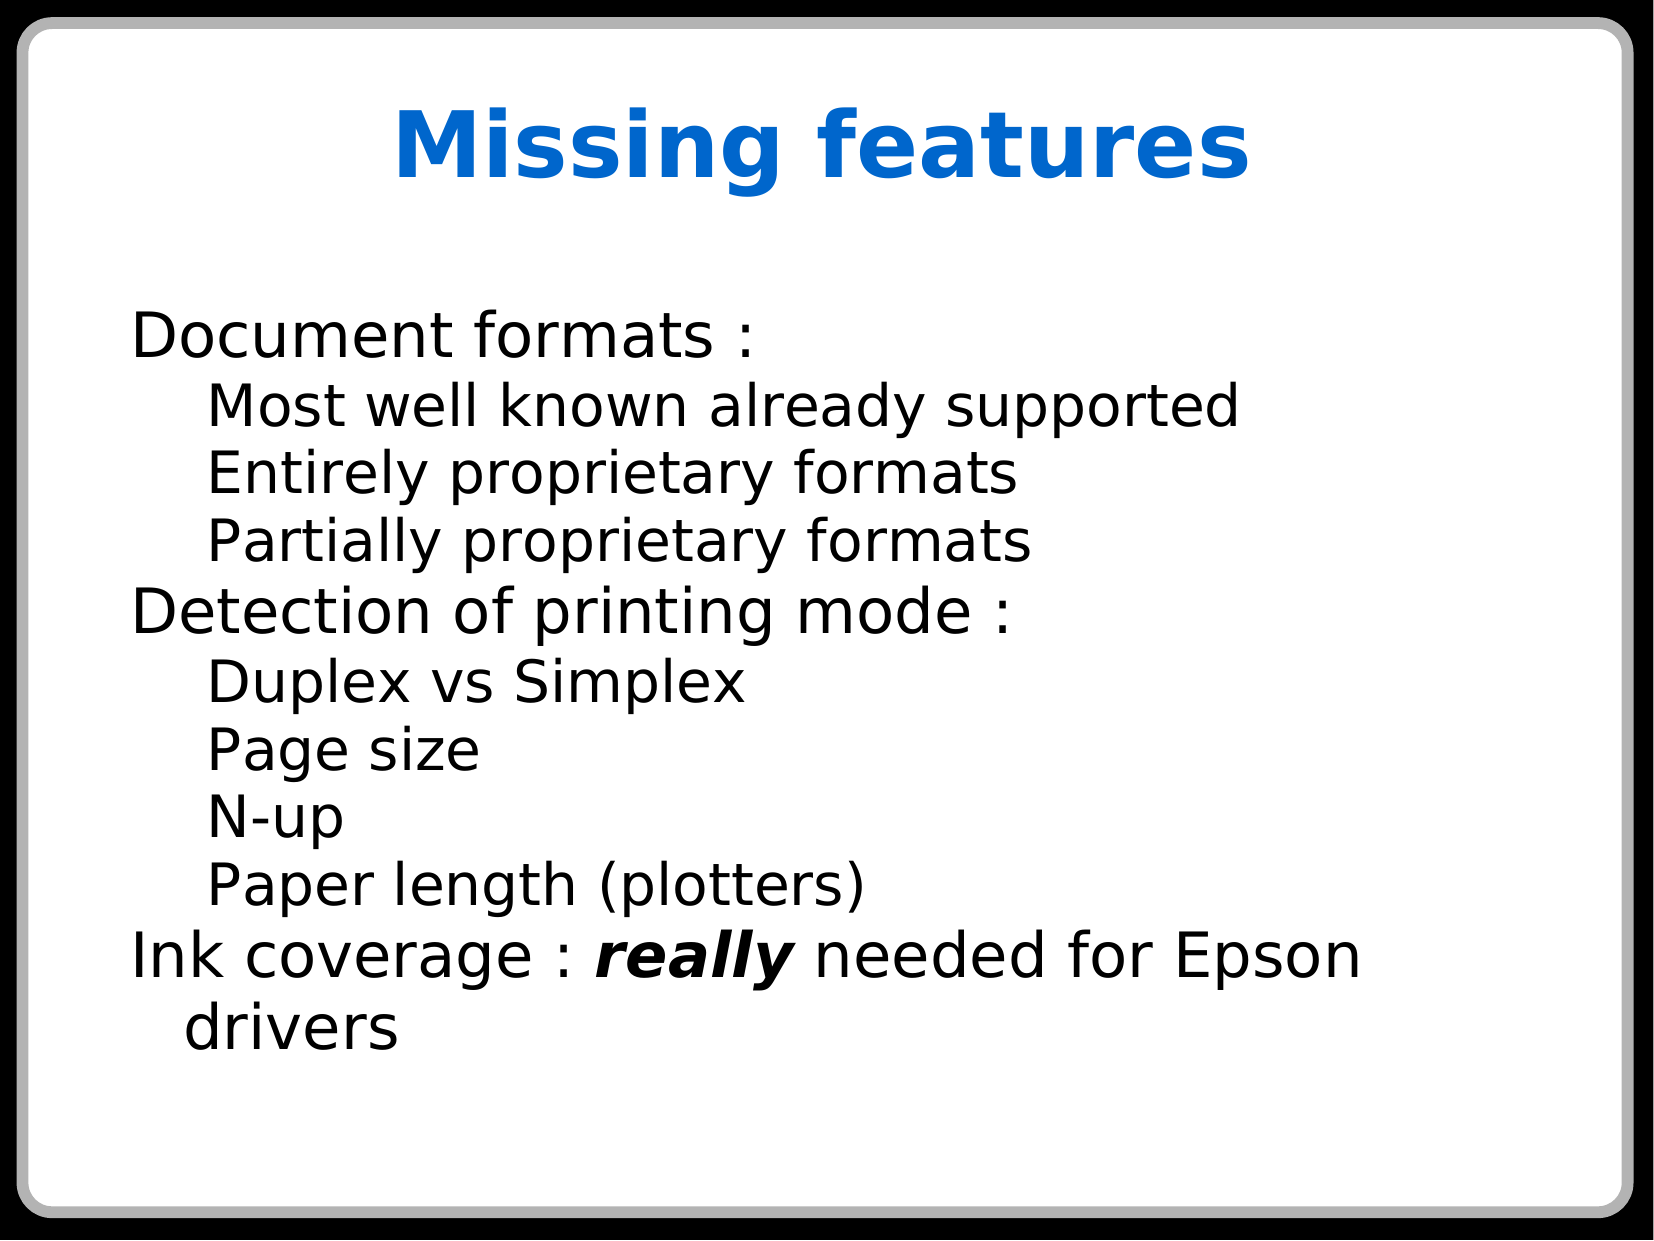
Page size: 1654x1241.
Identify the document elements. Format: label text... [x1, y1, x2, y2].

title Missing features [67, 91, 1577, 199]
list Document formats : Most well known already supported Entirely proprietary formats Partially proprietary formats Detection of printing mode : Duplex vs Simplex Page size N-up Paper length (plotters) Ink coverage : really needed for Epson drivers [112, 299, 1534, 1099]
